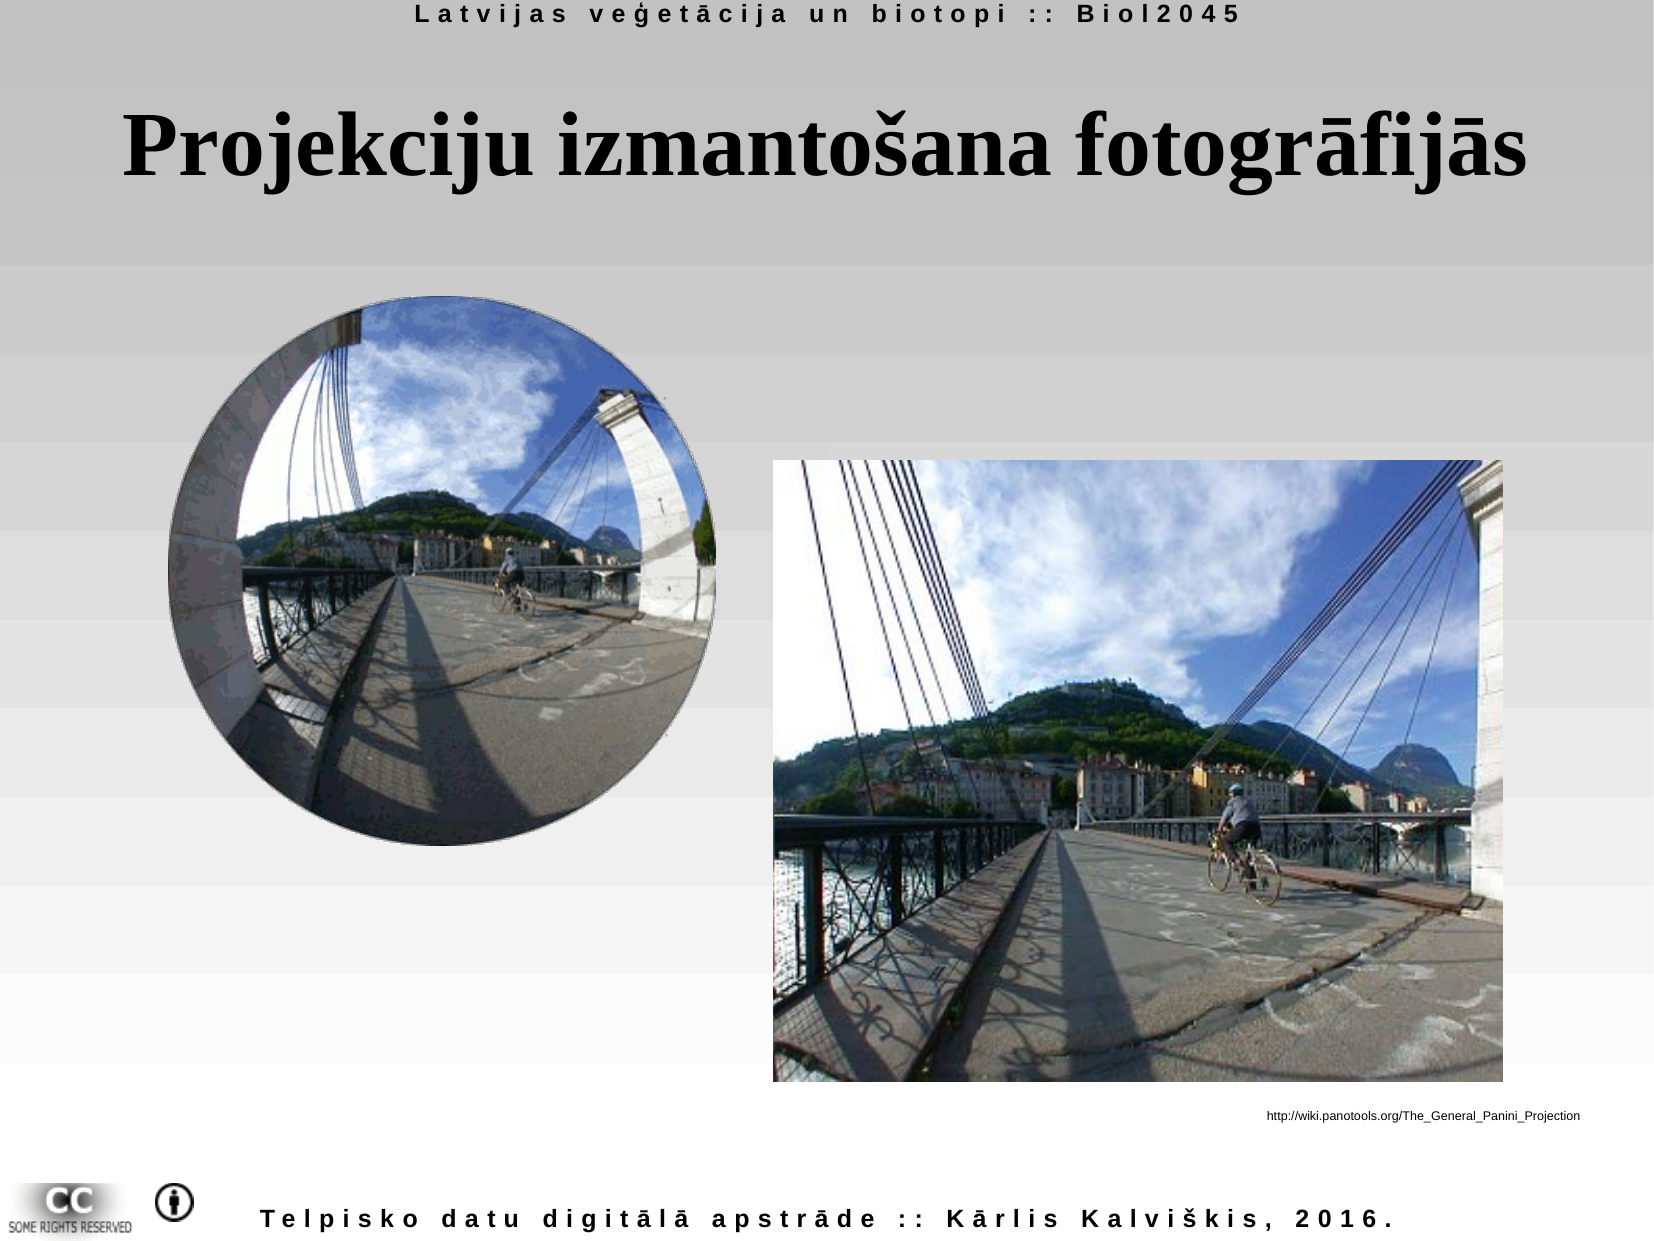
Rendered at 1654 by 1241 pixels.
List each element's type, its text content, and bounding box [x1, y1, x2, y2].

title Projekciju izmantošana fotogrāfijās [0, 1, 1654, 287]
text_box http://wiki.panotools.org/The_General_Panini_Projection [1265, 1108, 1581, 1123]
picture [0, 287, 1654, 1241]
